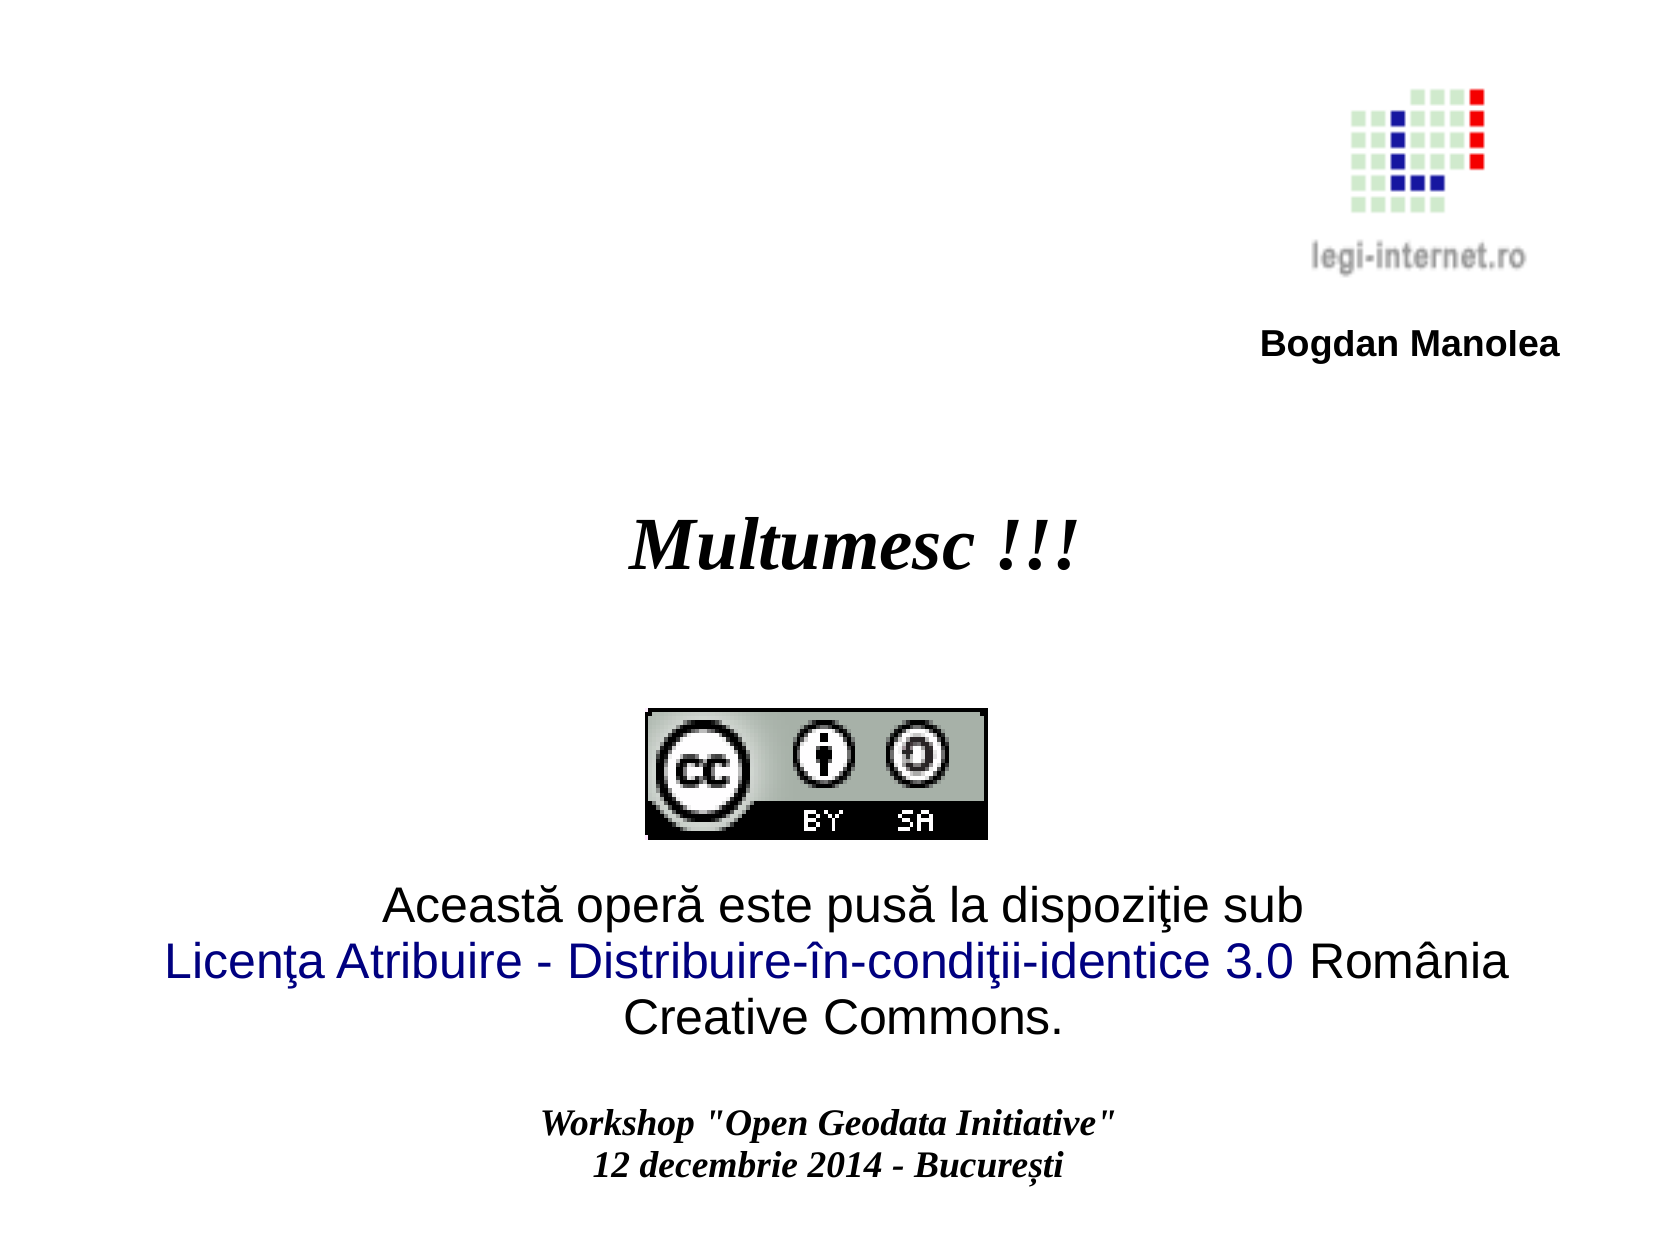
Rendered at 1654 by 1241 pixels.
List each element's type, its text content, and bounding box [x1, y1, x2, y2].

text_box Workshop "Open Geodata Initiative" 12 decembrie 2014 - București [525, 1095, 1133, 1193]
text_box Această operă este pusă la dispoziţie sub Licenţa Atribuire - Distribuire-în-condiţii-identice 3.0 România Creative Commons. [150, 870, 1538, 1053]
text_box Multumesc !!! [615, 495, 1097, 593]
picture [1279, 23, 1561, 331]
text_box Bogdan Manolea [1245, 315, 1576, 456]
picture [645, 708, 988, 841]
